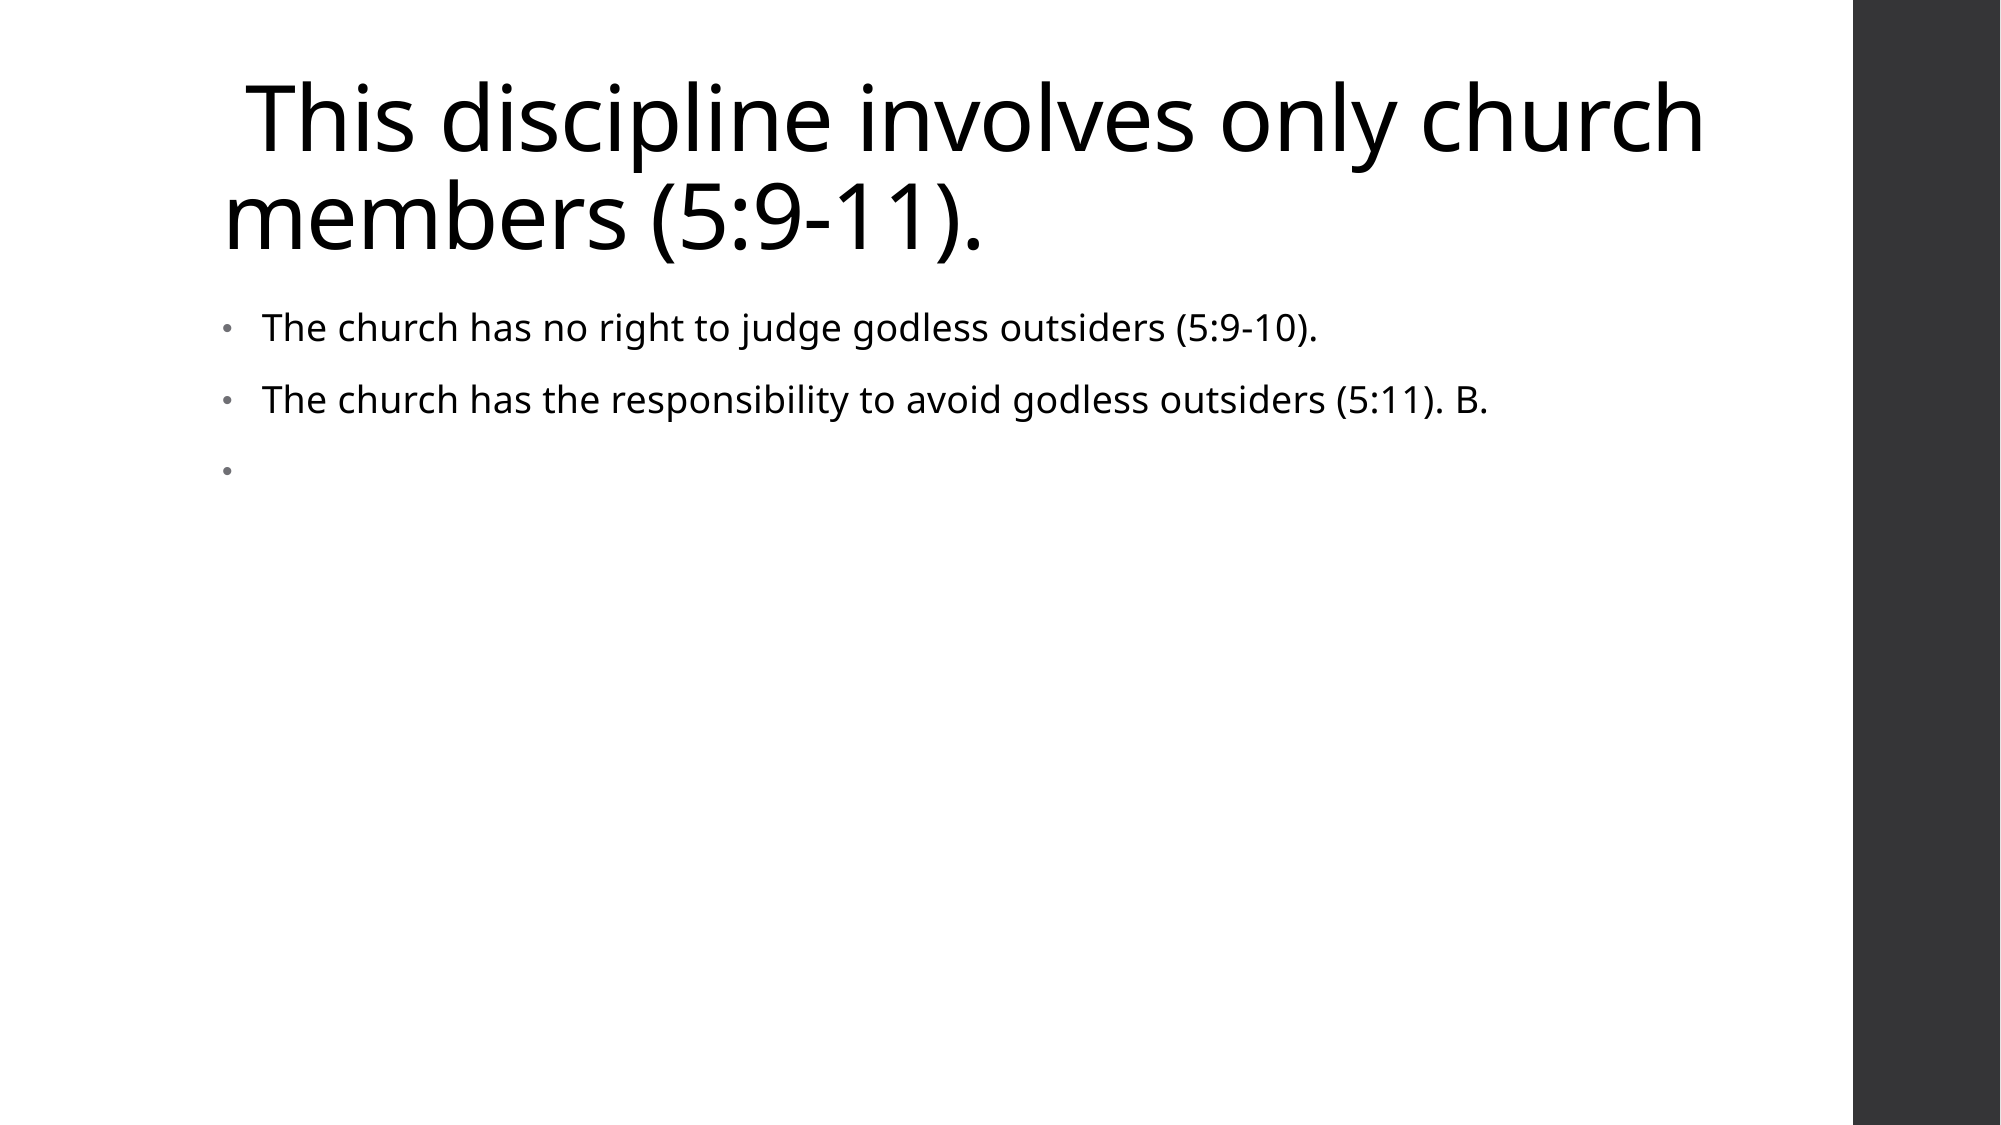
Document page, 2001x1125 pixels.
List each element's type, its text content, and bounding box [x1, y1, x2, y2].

list The church has no right to judge godless outsiders (5:9-10). The church has the responsibility to avoid godless outsiders (5:11). B. [206, 299, 1617, 1014]
title This discipline involves only church members (5:9-11). [206, 60, 1797, 278]
